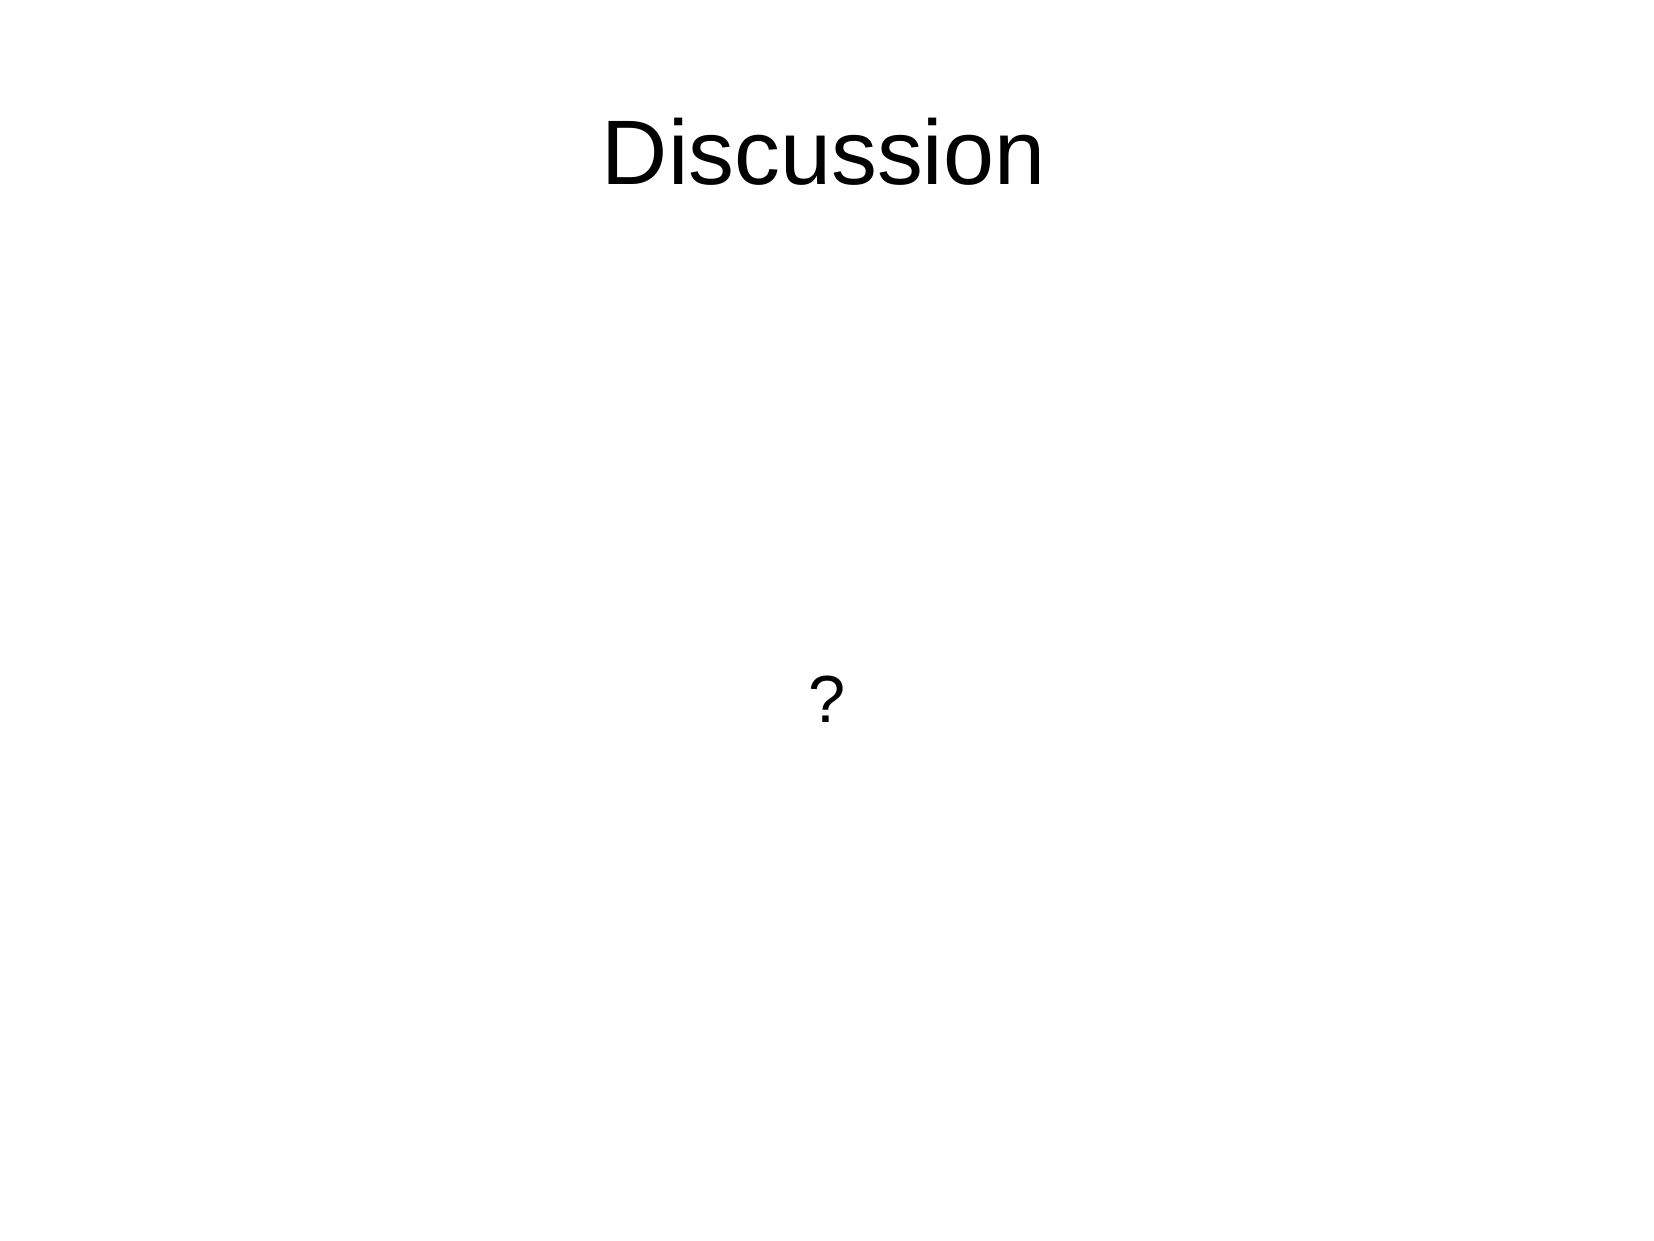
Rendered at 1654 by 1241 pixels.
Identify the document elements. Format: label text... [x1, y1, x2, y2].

title Discussion [82, 49, 1571, 257]
subtitle ? [82, 290, 1571, 1109]
